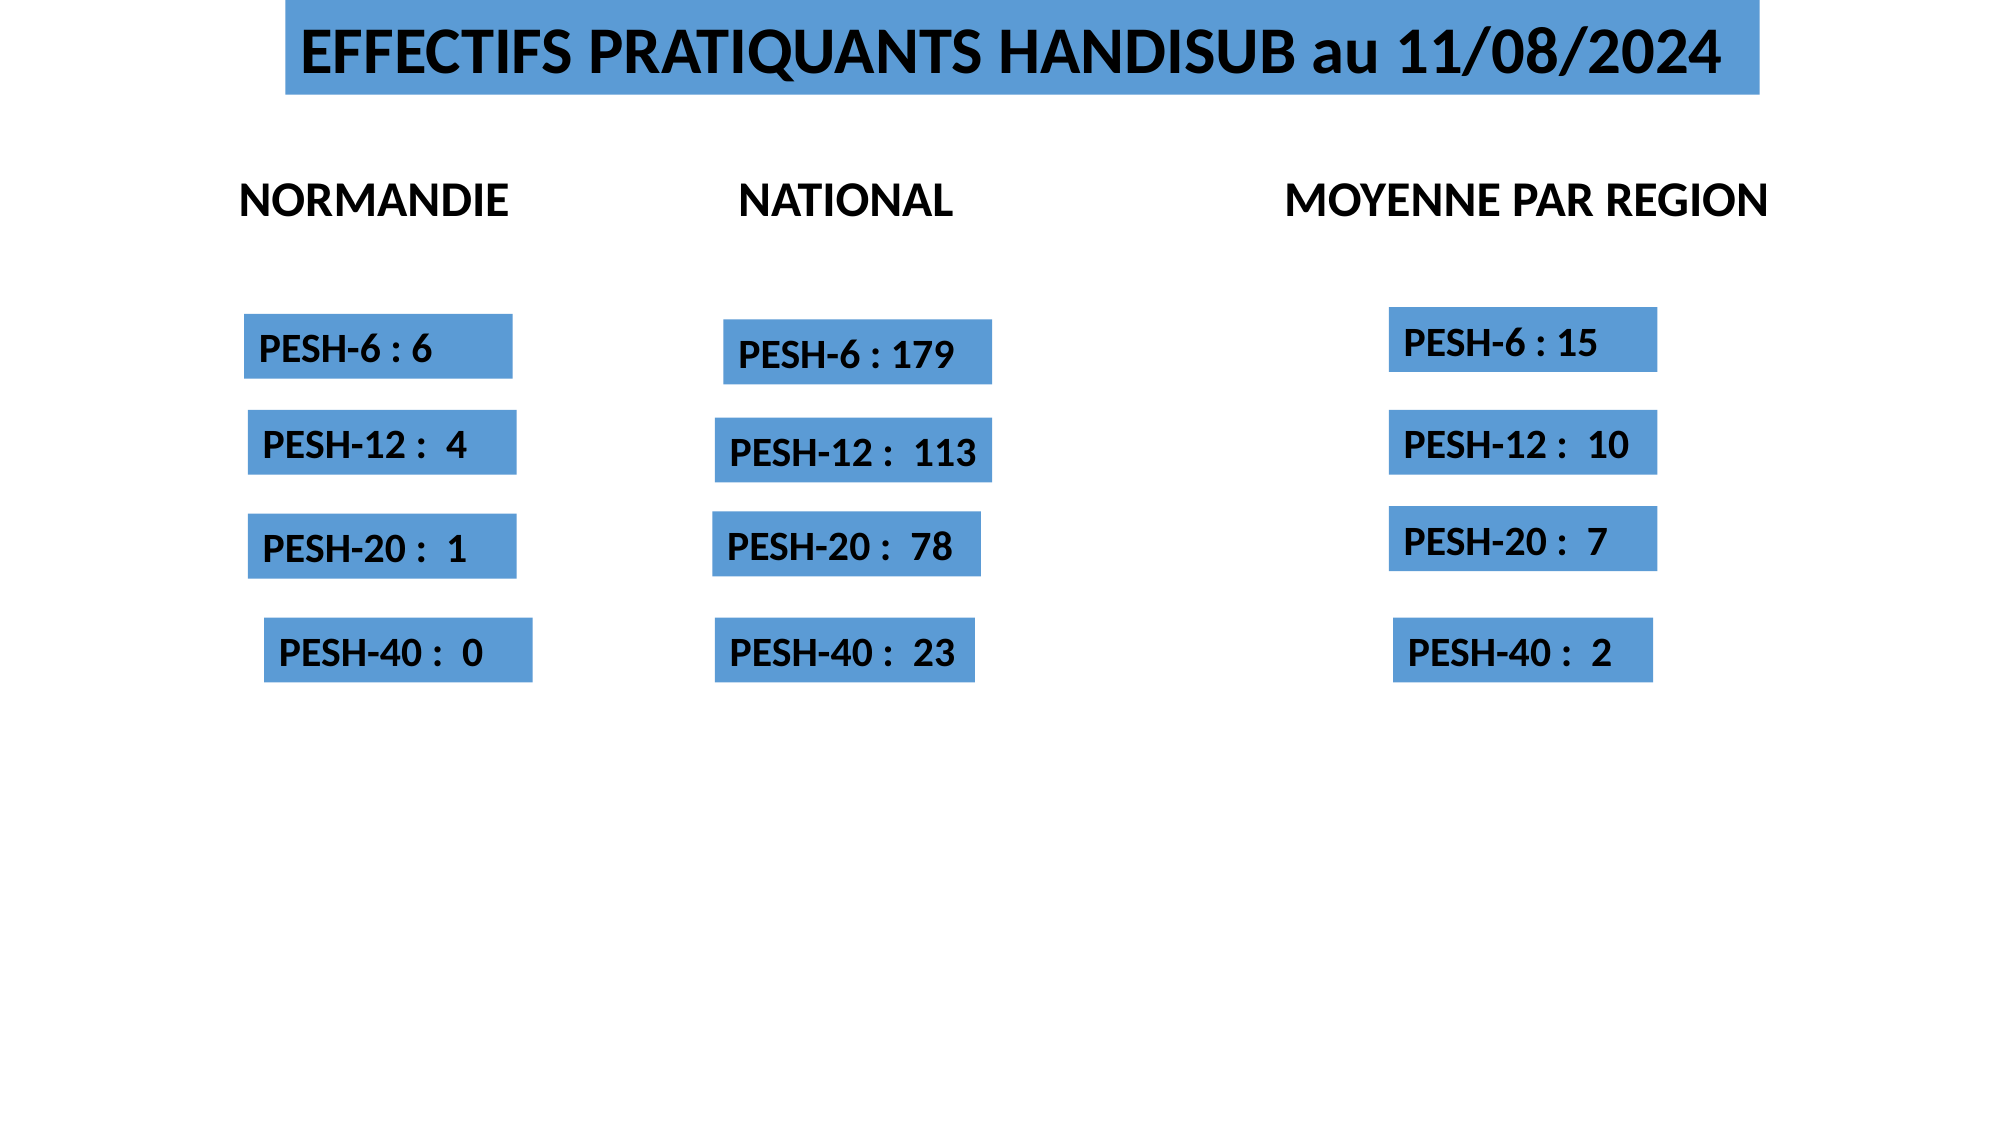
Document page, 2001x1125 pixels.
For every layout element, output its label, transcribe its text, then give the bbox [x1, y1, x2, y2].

text_box PESH-12 : 10 [1388, 409, 1658, 475]
text_box PESH-40 : 2 [1393, 617, 1654, 683]
text_box PESH-12 : 4 [247, 409, 517, 475]
text_box MOYENNE PAR REGION [1269, 158, 1814, 234]
text_box PESH-40 : 23 [714, 617, 975, 683]
text_box PESH-20 : 78 [712, 511, 981, 577]
text_box EFFECTIFS PRATIQUANTS HANDISUB au 11/08/2024 [285, 0, 1760, 95]
text_box PESH-6 : 15 [1388, 307, 1658, 372]
text_box PESH-40 : 0 [264, 617, 533, 683]
text_box NATIONAL [723, 158, 981, 234]
text_box PESH-6 : 179 [723, 319, 993, 385]
text_box PESH-20 : 7 [1388, 506, 1658, 572]
text_box PESH-20 : 1 [247, 513, 517, 579]
text_box PESH-12 : 113 [714, 417, 993, 483]
text_box PESH-6 : 6 [244, 313, 513, 379]
text_box NORMANDIE [223, 158, 533, 234]
